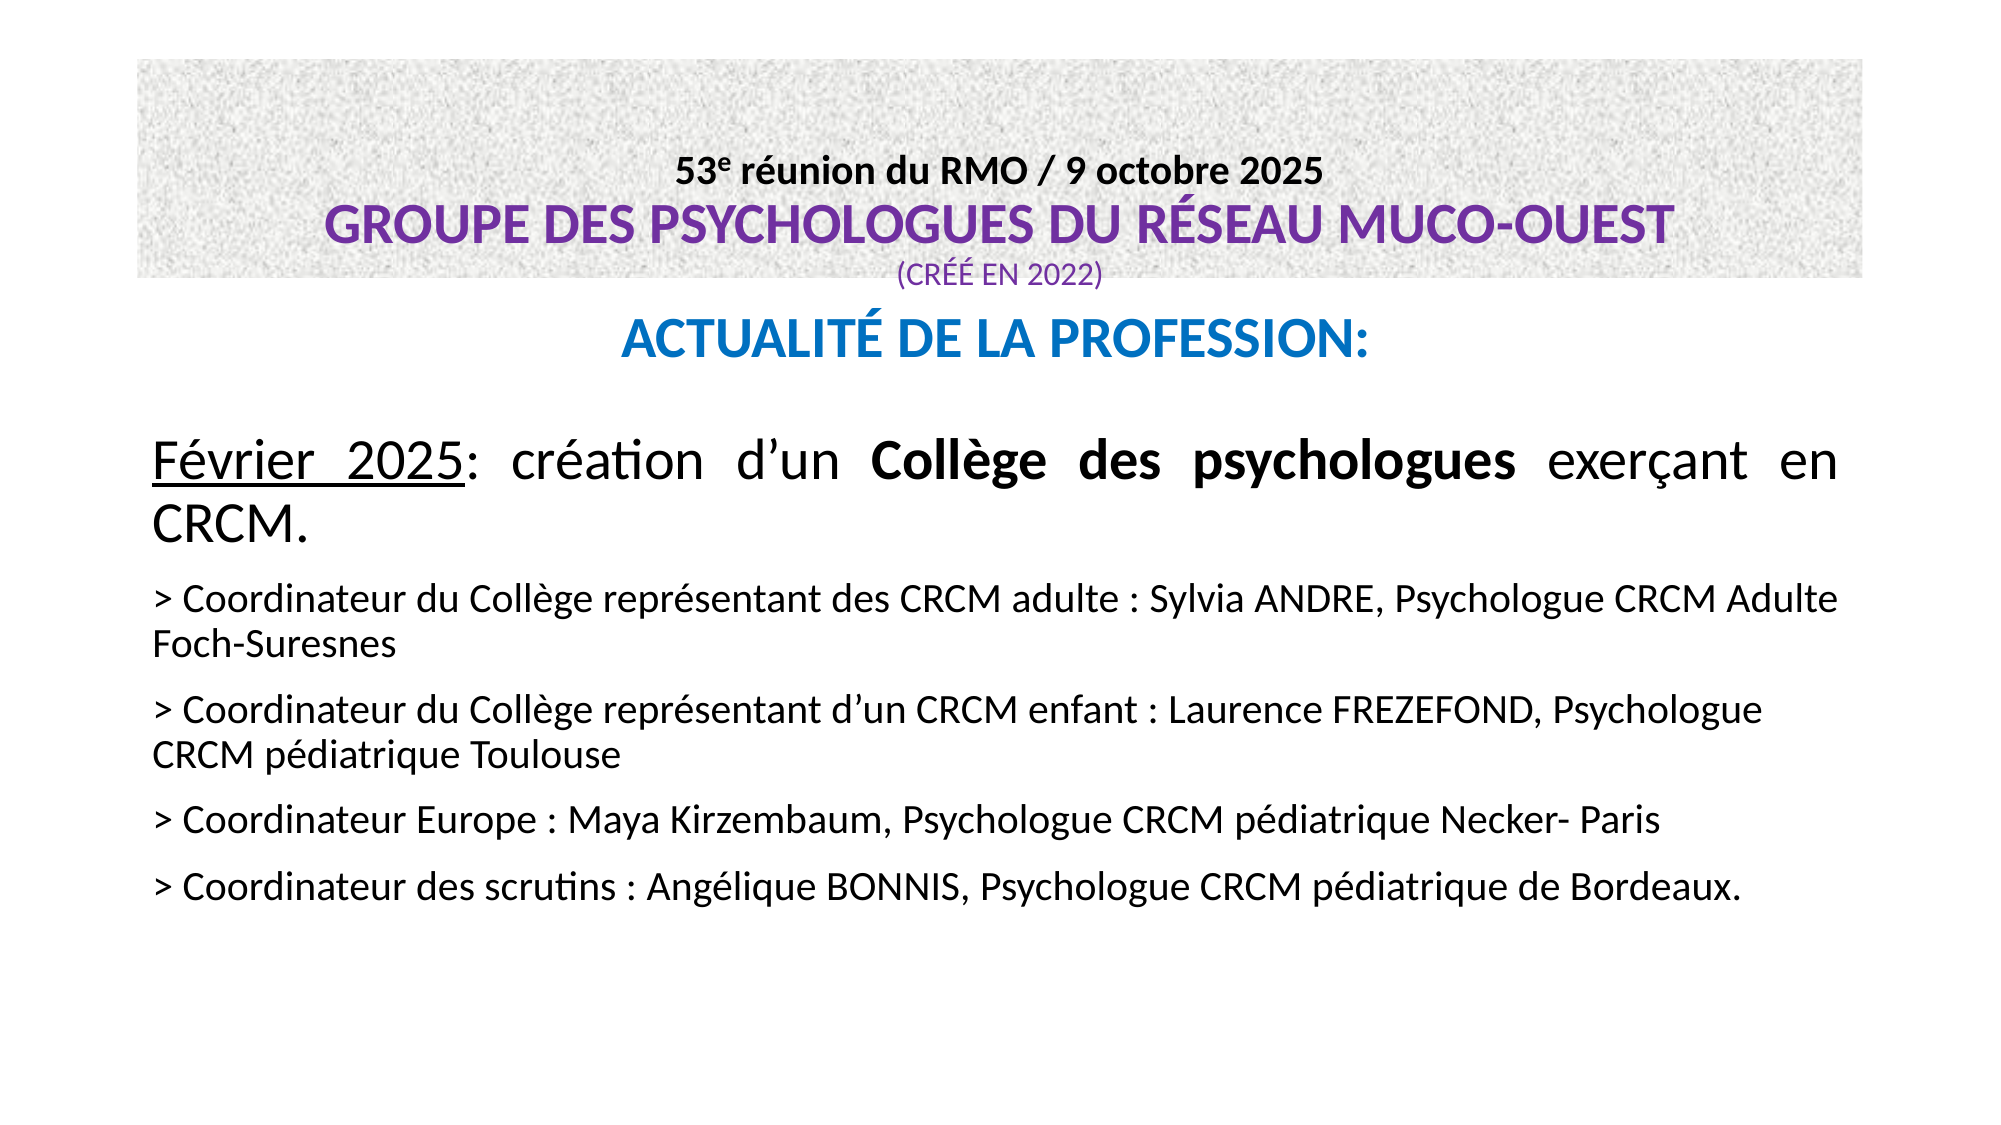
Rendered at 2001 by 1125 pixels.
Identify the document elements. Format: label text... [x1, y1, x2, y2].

title 53e réunion du RMO / 9 octobre 2025 Groupe des psychologues du Réseau Muco-Ouest (créé en 2022) [137, 59, 1863, 278]
list Actualité de la profession: Février 2025: création d’un Collège des psychologues exerçant en CRCM. > Coordinateur du Collège représentant des CRCM adulte : Sylvia ANDRE, Psychologue CRCM Adulte Foch-Suresnes > Coordinateur du Collège représentant d’un CRCM enfant : Laurence FREZEFOND, Psychologue CRCM pédiatrique Toulouse > Coordinateur Europe : Maya Kirzembaum, Psychologue CRCM pédiatrique Necker- Paris > Coordinateur des scrutins : Angélique BONNIS, Psychologue CRCM pédiatrique de Bordeaux. [137, 299, 1863, 1014]
